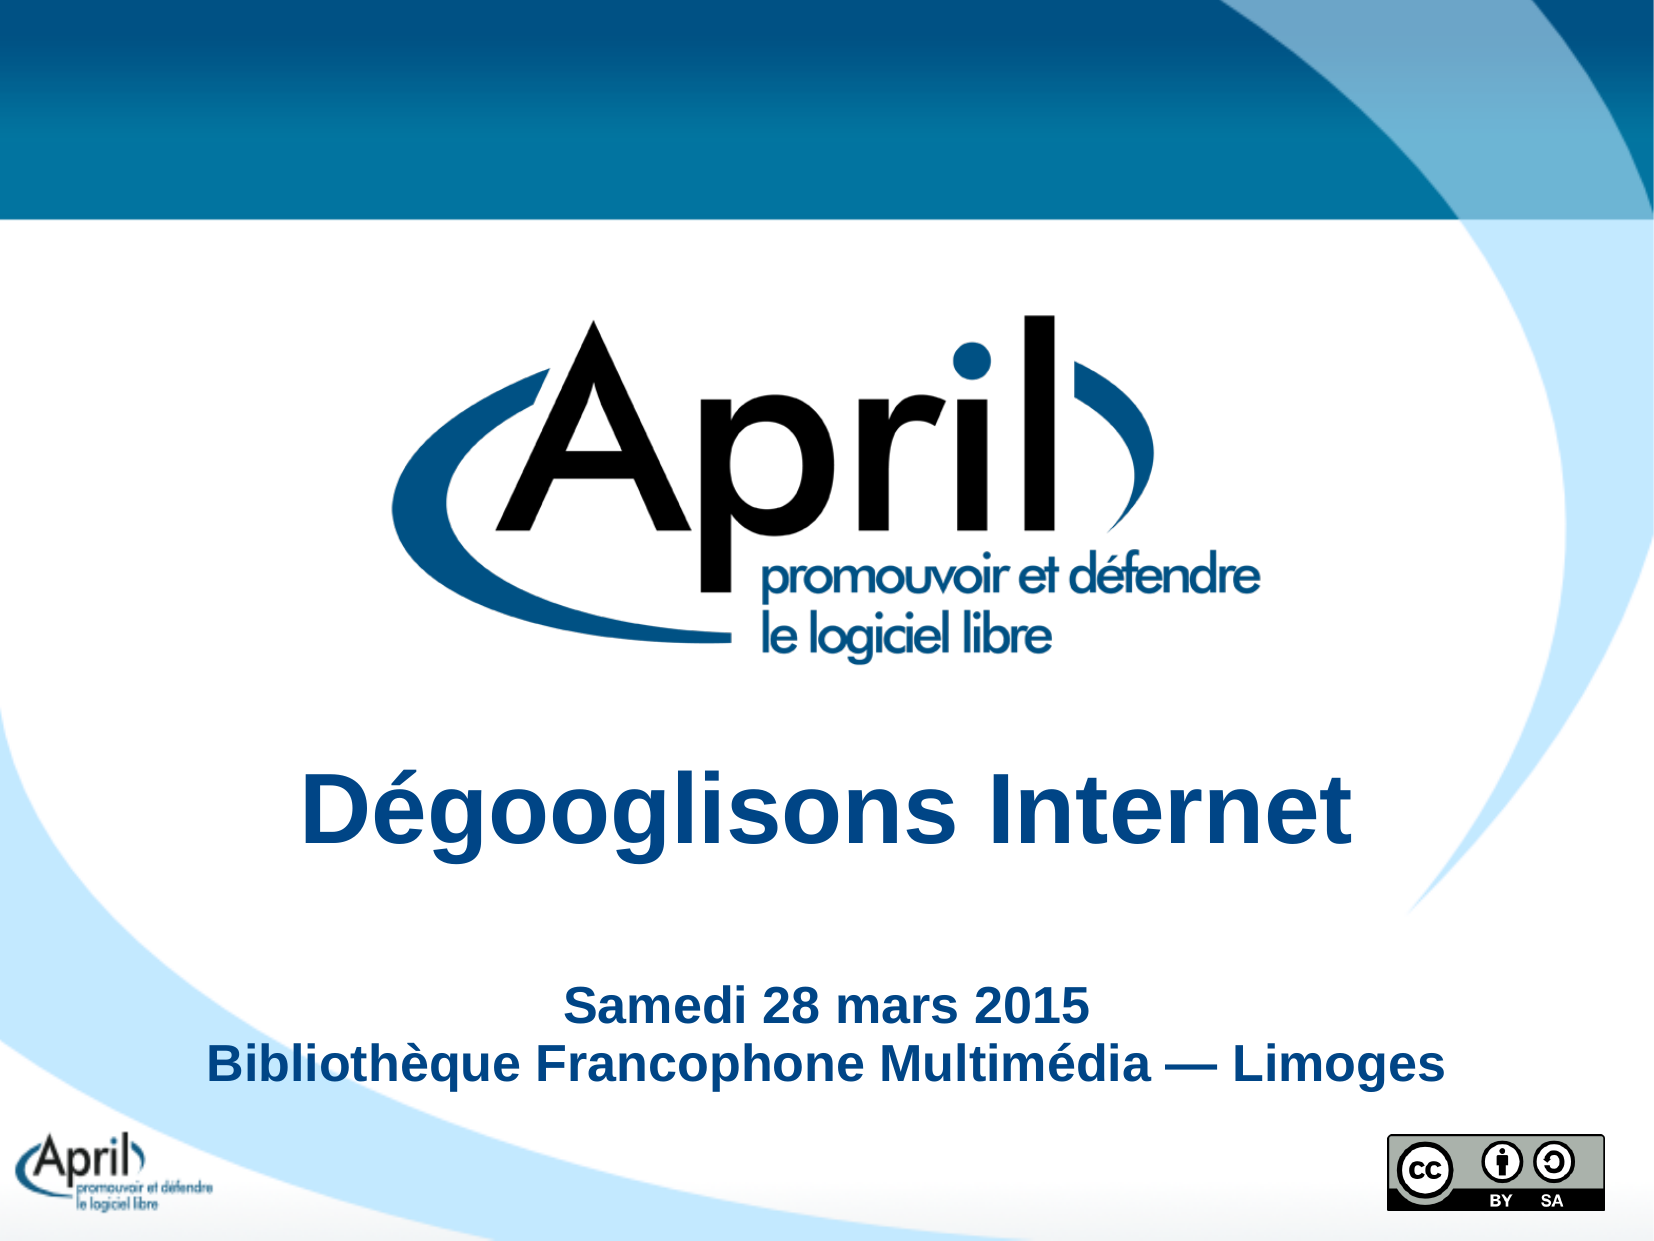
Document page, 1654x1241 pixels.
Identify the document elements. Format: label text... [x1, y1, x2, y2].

subtitle Dégooglisons Internet Samedi 28 mars 2015 Bibliothèque Francophone Multimédia — Limoges [82, 290, 1571, 1109]
picture [0, 0, 1654, 1241]
